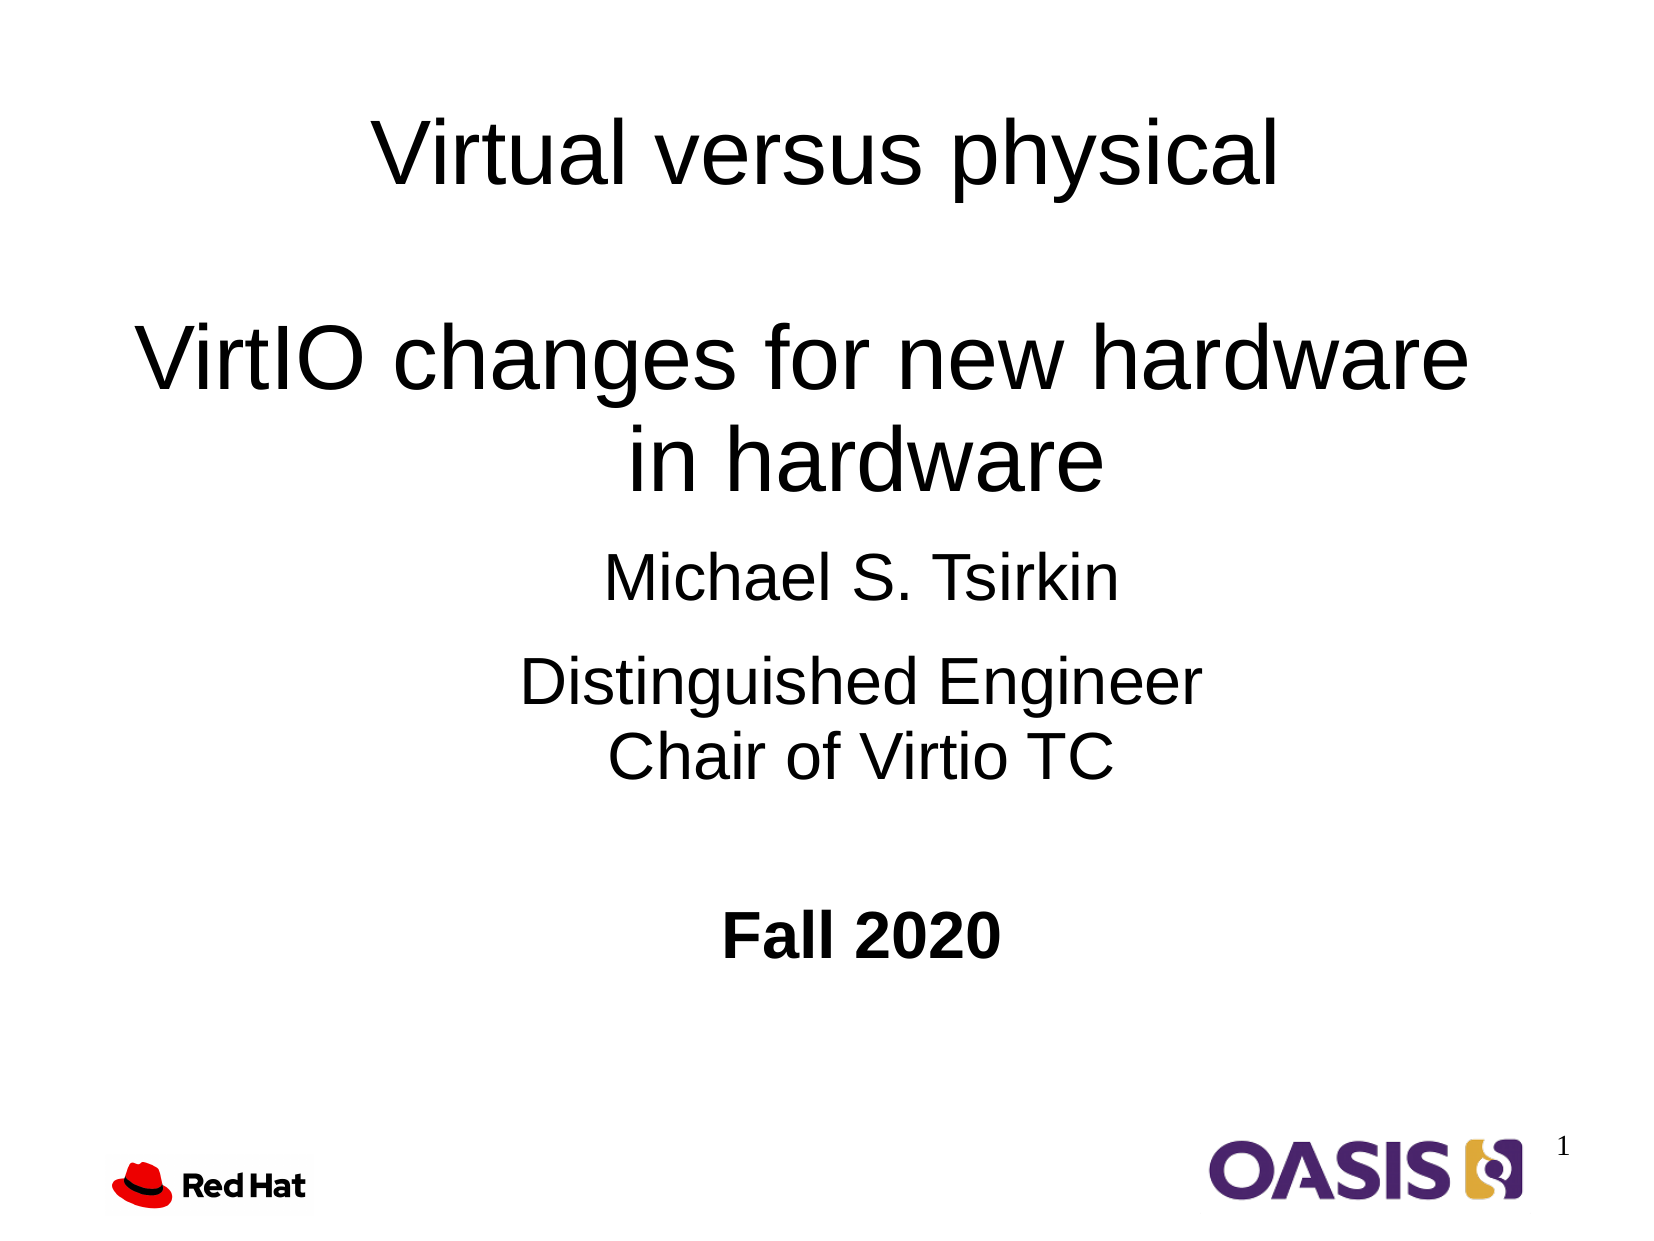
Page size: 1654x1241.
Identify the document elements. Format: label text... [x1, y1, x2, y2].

title VirtIO changes for new hardware in hardware [60, 255, 1549, 563]
title Virtual versus physical [82, 0, 1571, 307]
picture [1200, 1124, 1531, 1214]
list Michael S. Tsirkin Distinguished Engineer Chair of Virtio TC Fall 2020 [82, 540, 1571, 1010]
picture [105, 1154, 314, 1216]
